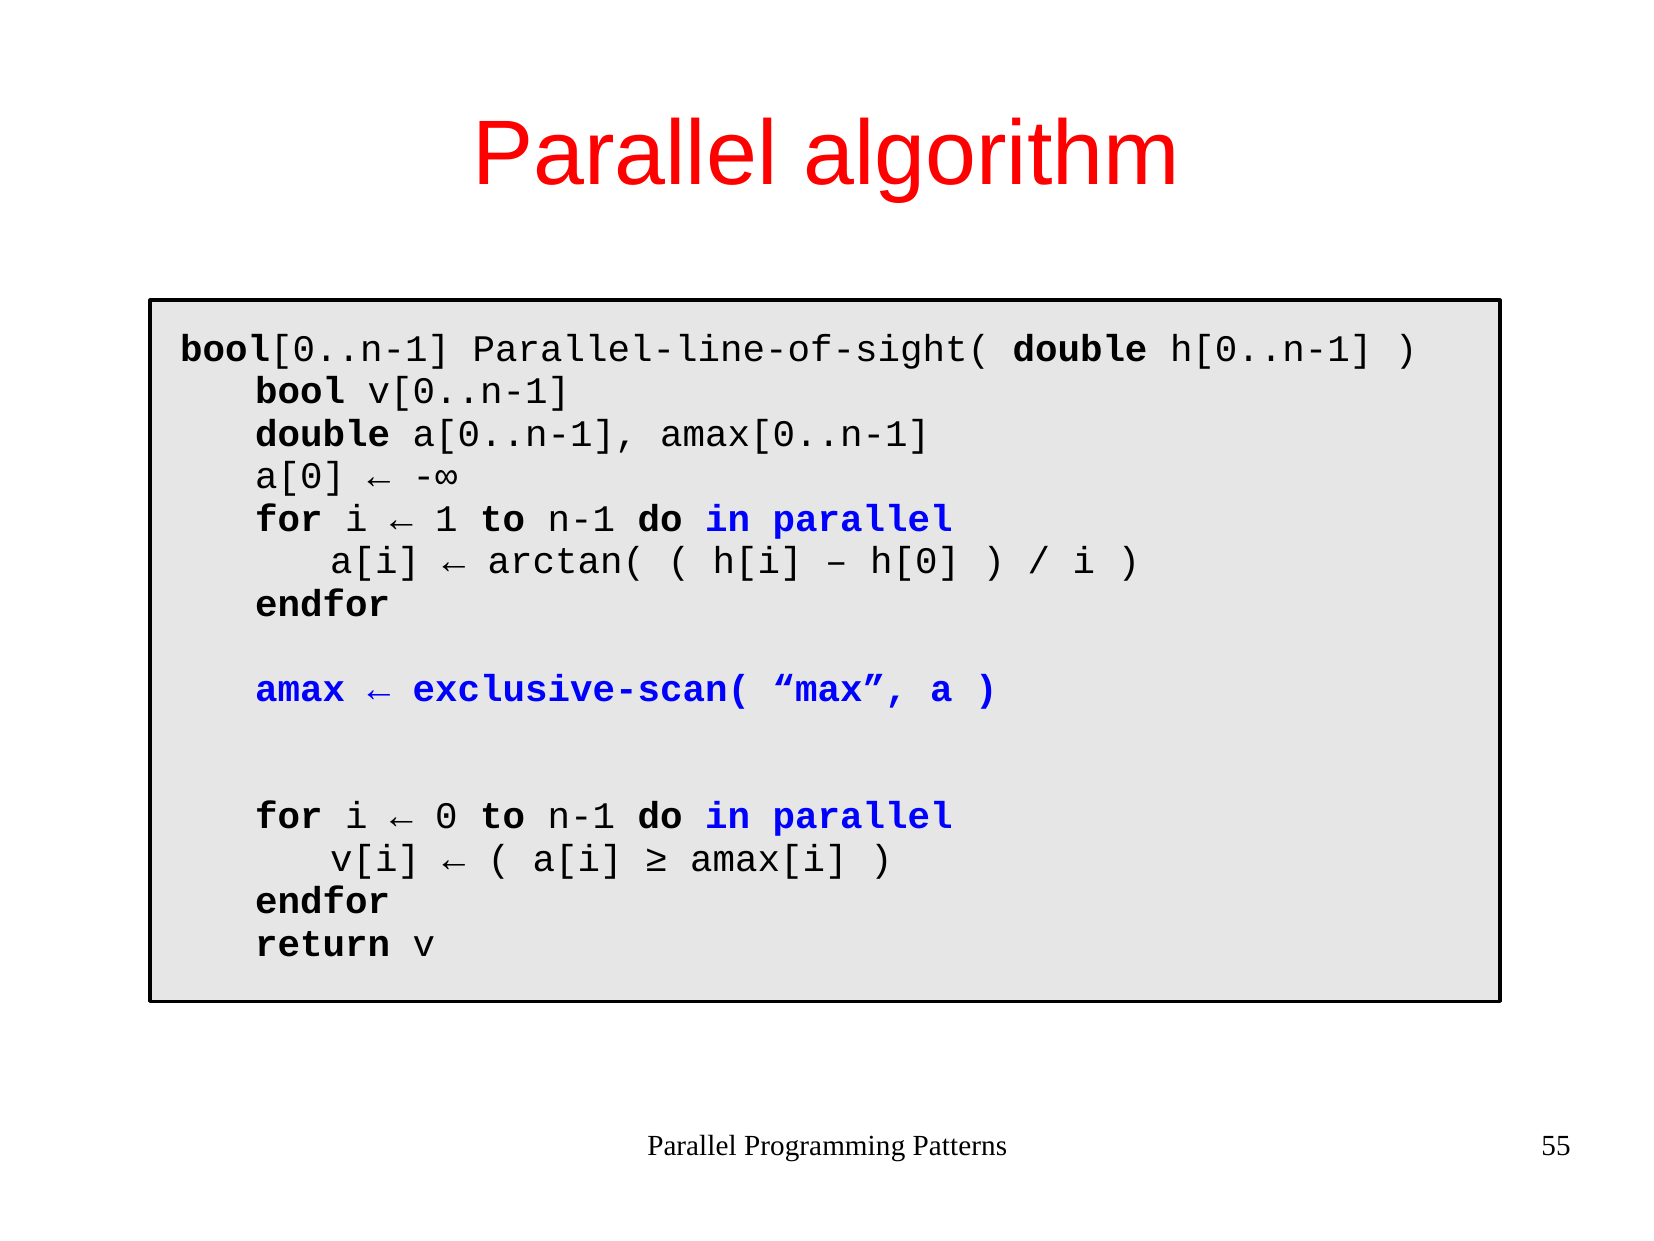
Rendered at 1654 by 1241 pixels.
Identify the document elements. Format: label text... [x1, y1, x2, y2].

text_box bool[0..n-1] Parallel-line-of-sight( double h[0..n-1] ) bool v[0..n-1] double a[0..n-1], amax[0..n-1] a[0] ← -∞ for i ← 1 to n-1 do in parallel a[i] ← arctan( ( h[i] – h[0] ) / i ) endfor amax ← exclusive-scan( “max”, a ) for i ← 0 to n-1 do in parallel v[i] ← ( a[i] ≥ amax[i] ) endfor return v [150, 300, 1501, 1002]
title Parallel algorithm [82, 49, 1571, 257]
